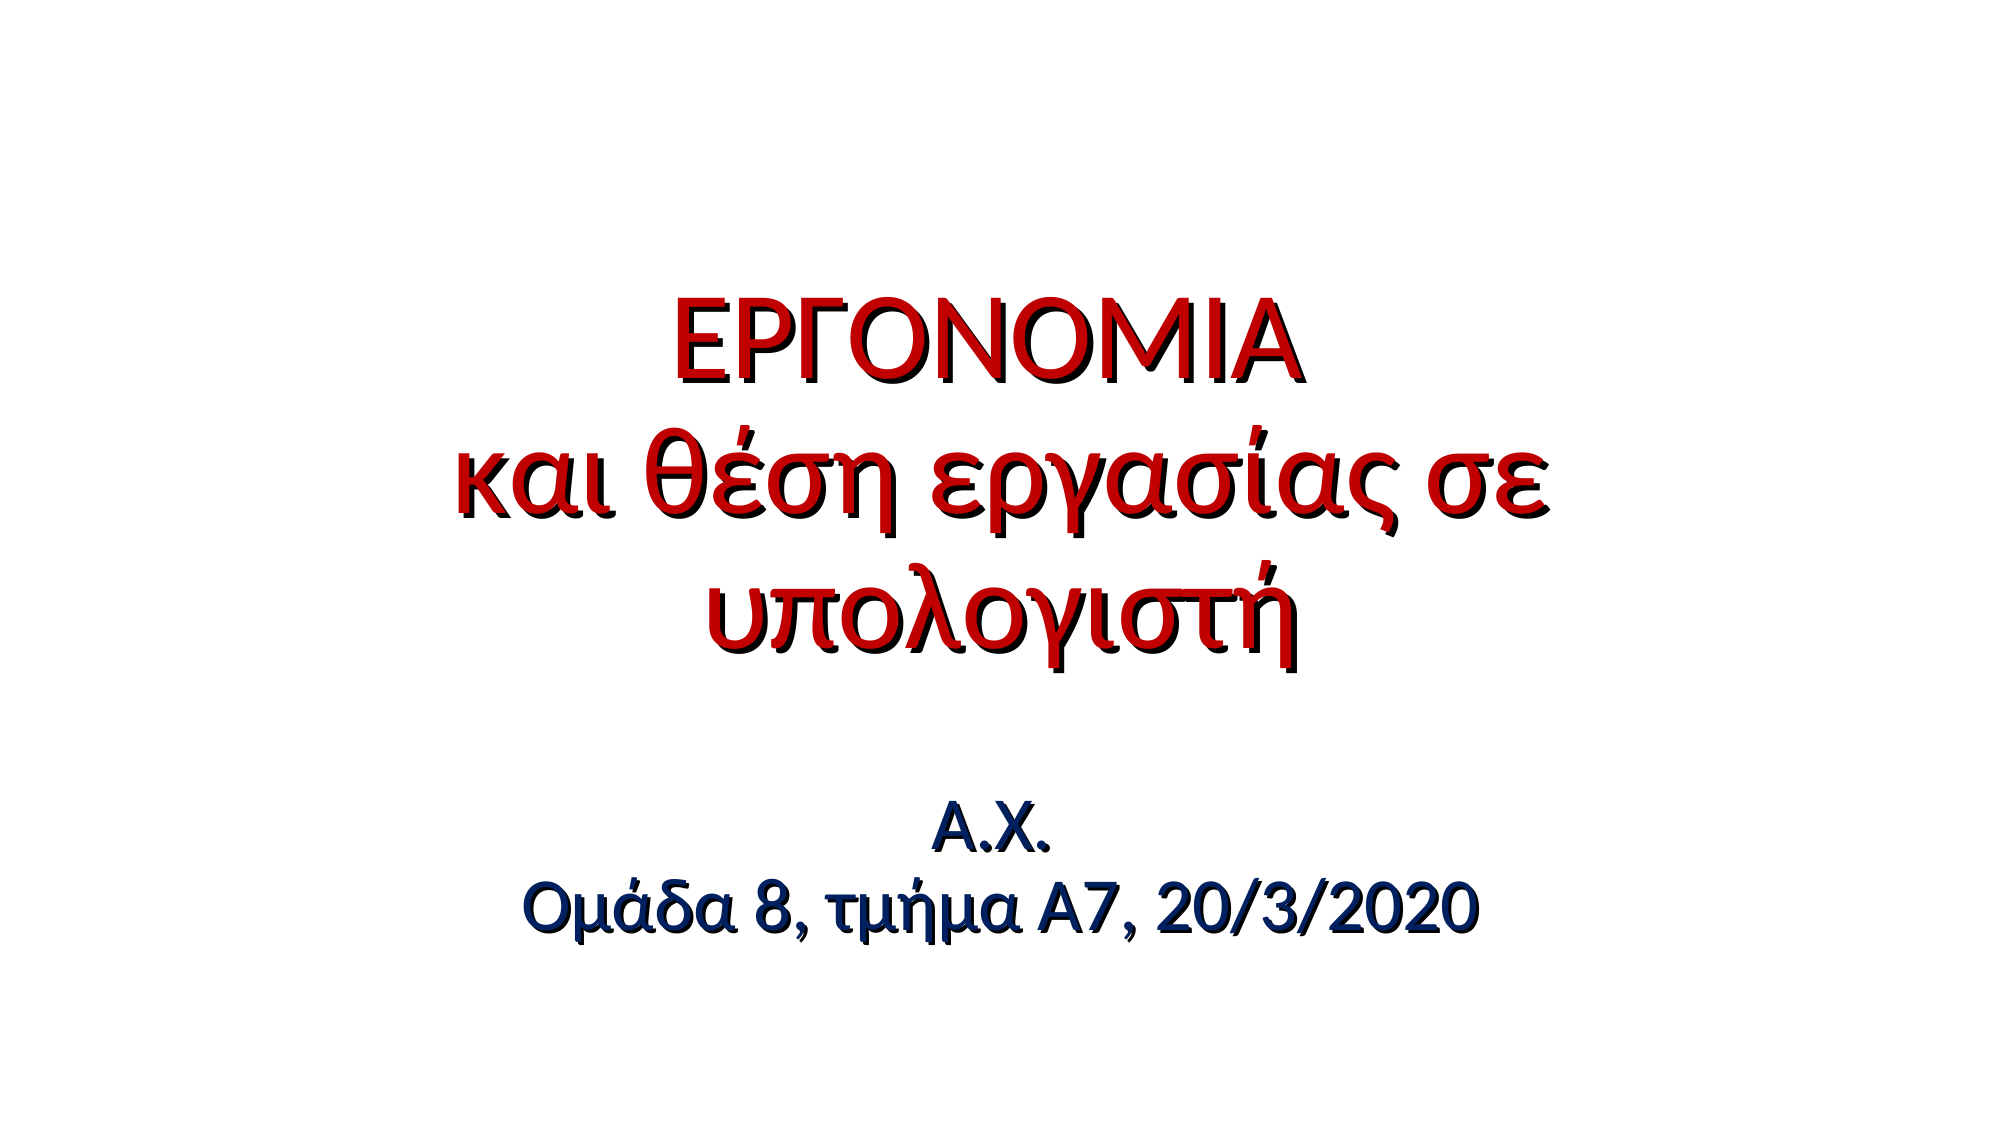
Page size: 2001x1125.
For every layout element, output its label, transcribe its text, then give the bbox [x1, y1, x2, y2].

subtitle A.X. Oμάδα 8, τμήμα A7, 20/3/2020 [250, 777, 1751, 958]
title ΕΡΓΟΝΟΜΙΑ και θέση εργασίας σε υπολογιστή [124, 184, 1877, 683]
